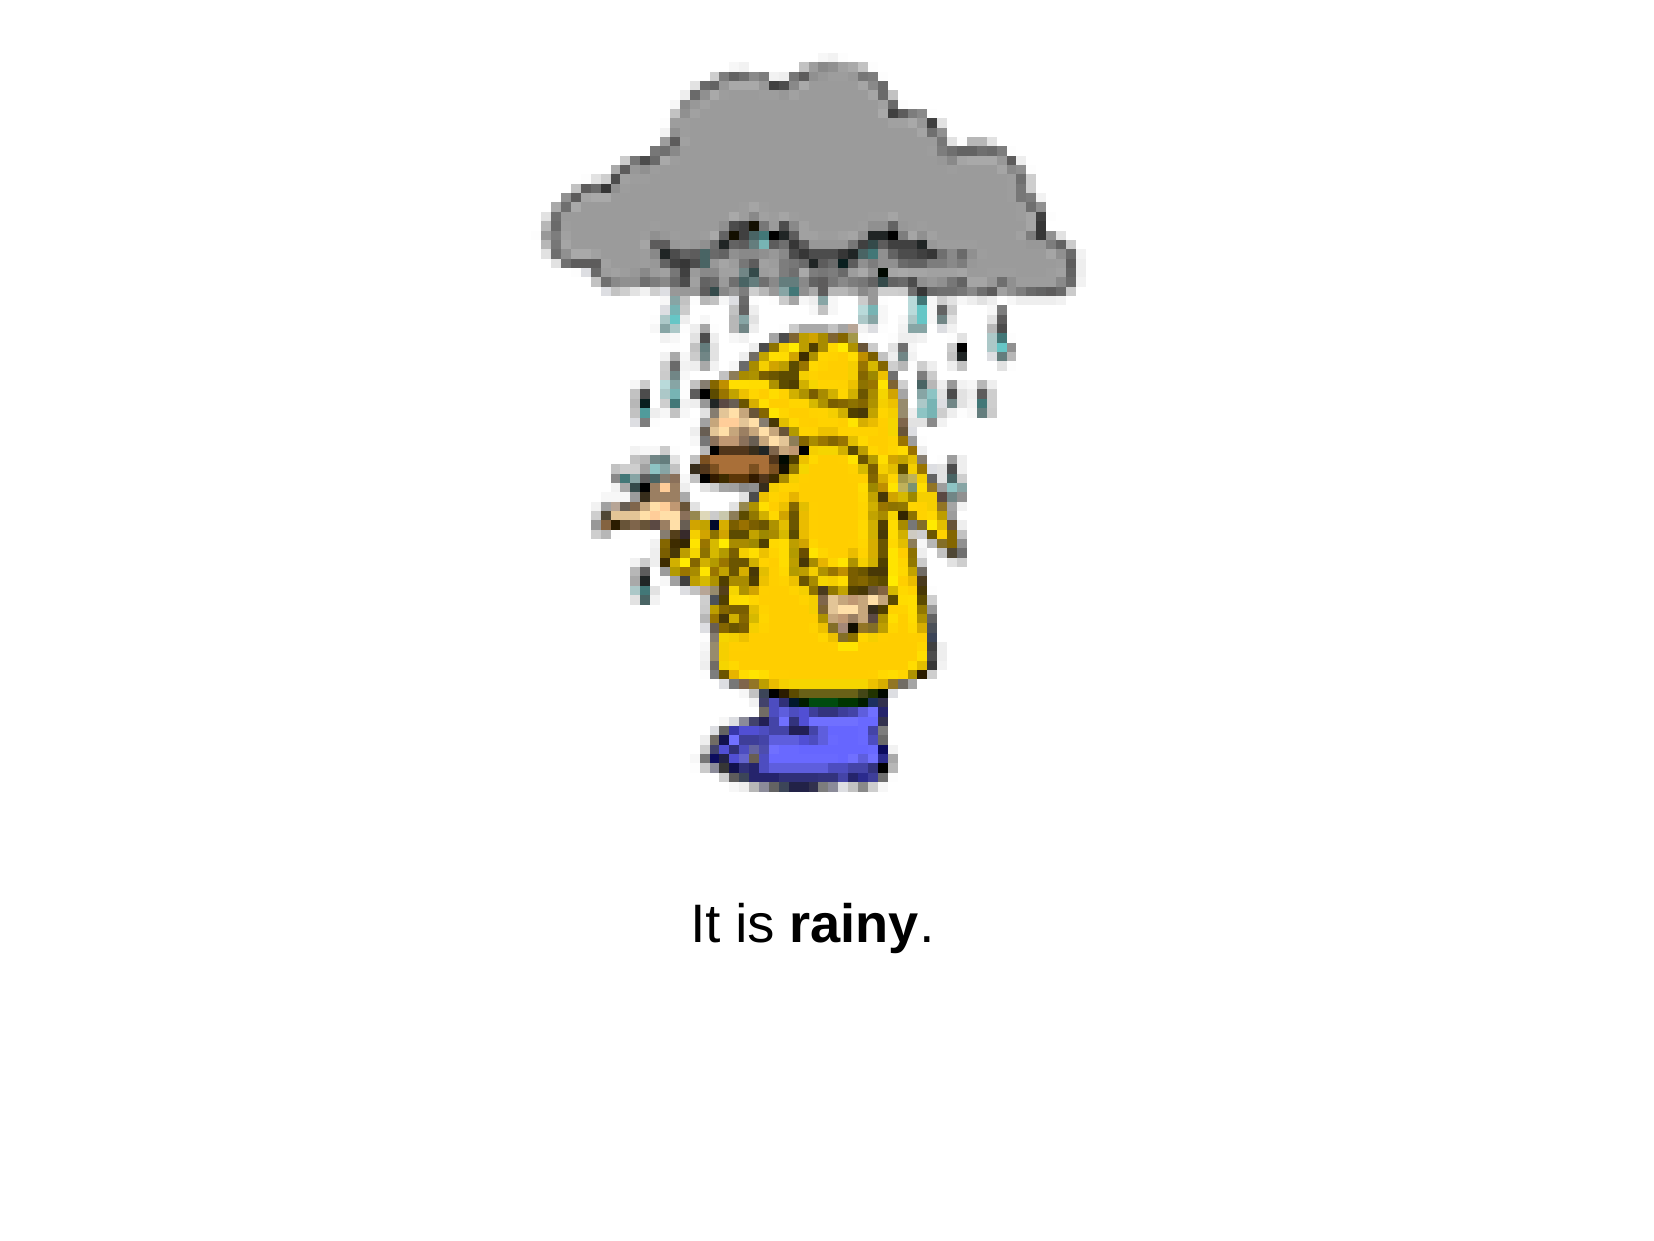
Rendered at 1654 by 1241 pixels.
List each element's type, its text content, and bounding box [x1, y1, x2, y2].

picture [413, 44, 1205, 792]
text_box It is rainy. [675, 885, 950, 962]
